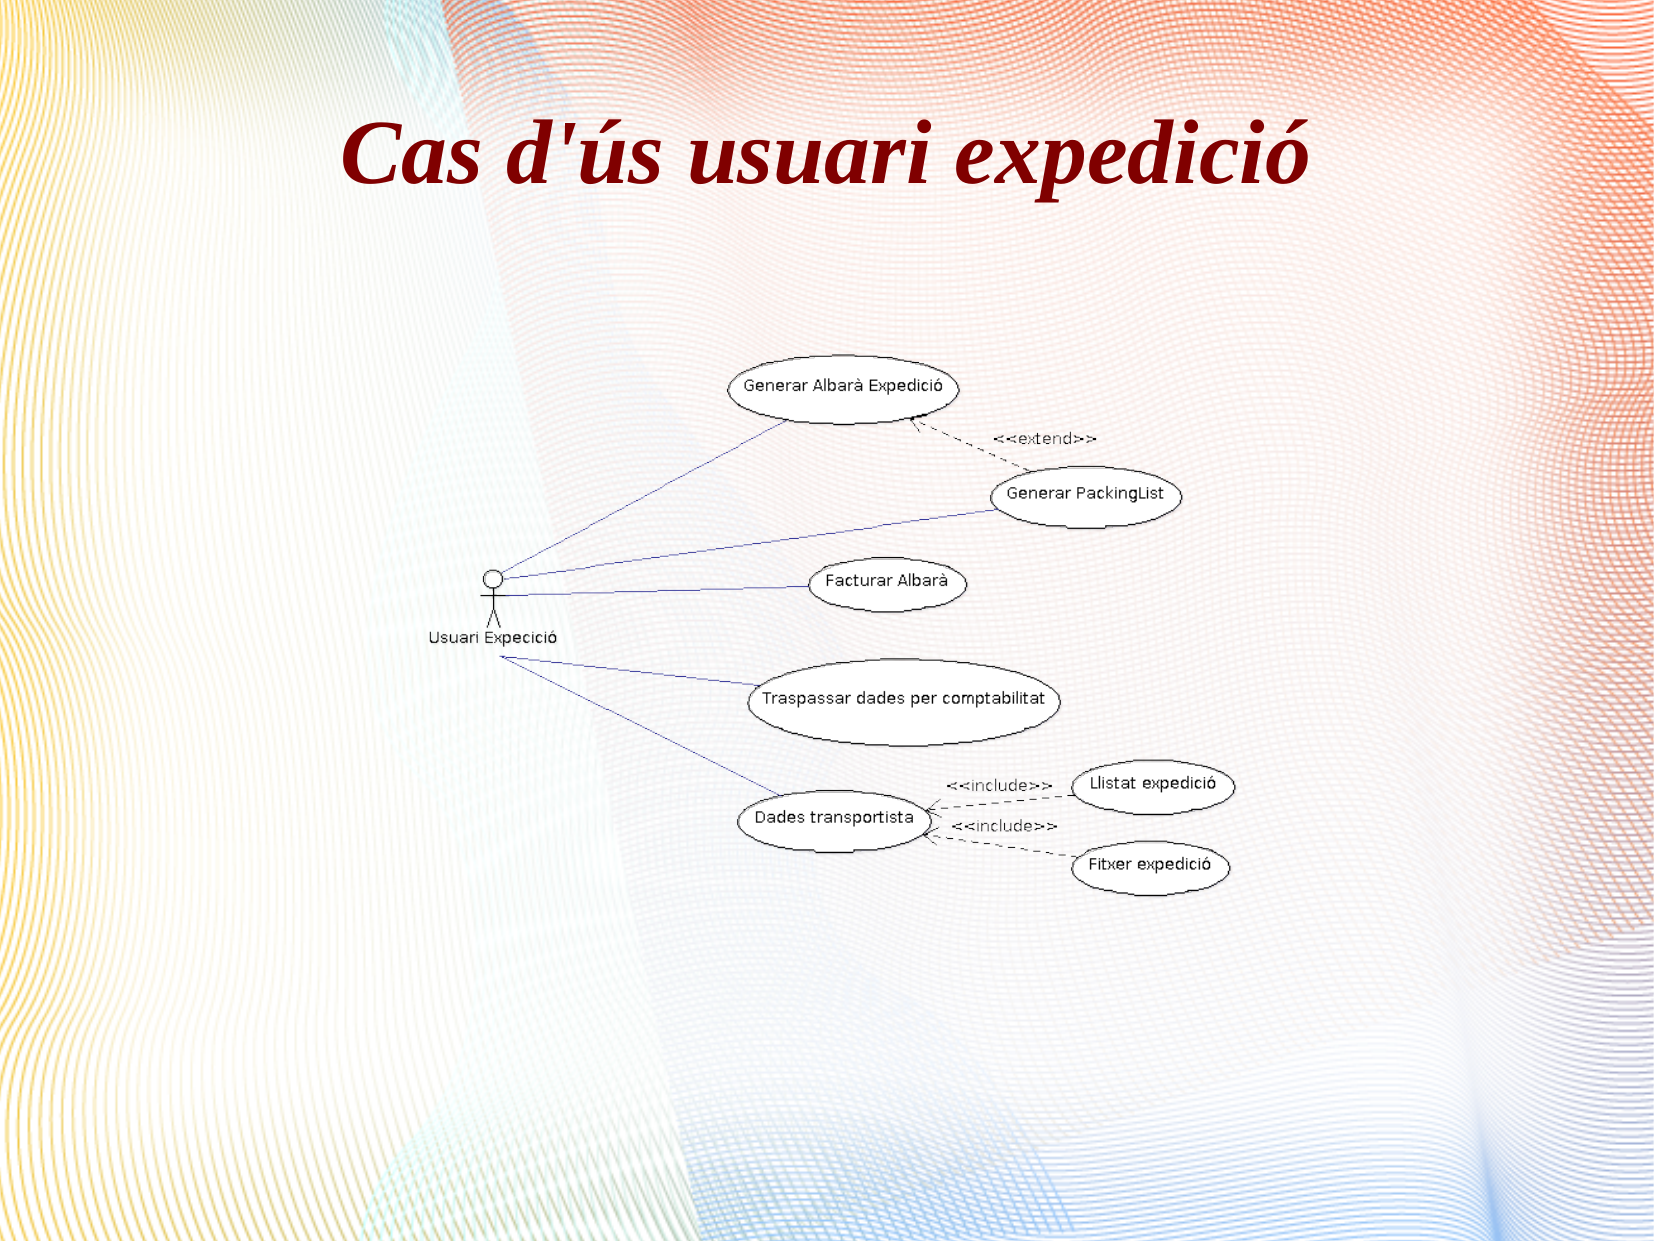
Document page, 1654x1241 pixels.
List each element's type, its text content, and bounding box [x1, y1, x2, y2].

picture [0, 0, 1654, 1241]
title Cas d'ús usuari expedició [82, 49, 1571, 257]
